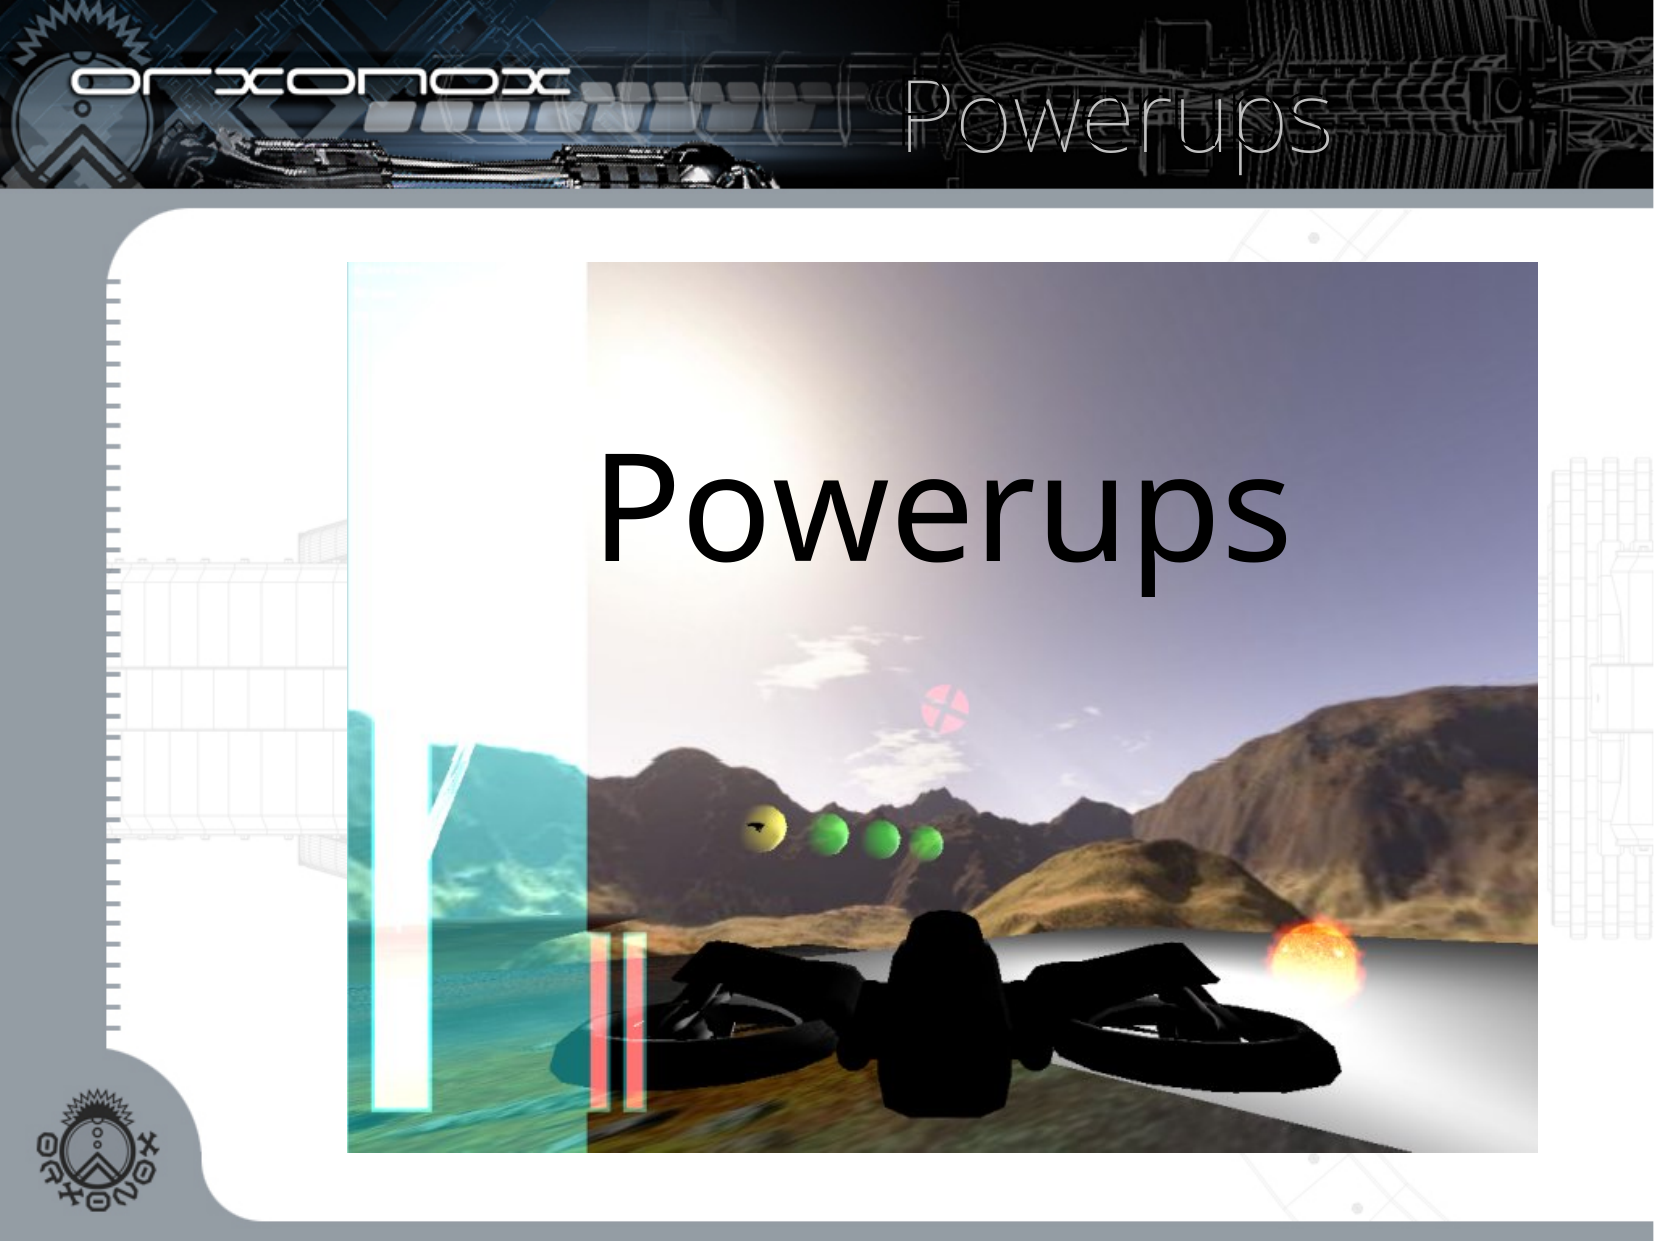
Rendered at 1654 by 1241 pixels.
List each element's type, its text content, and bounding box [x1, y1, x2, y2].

text_box Powerups [842, 32, 1517, 156]
picture [0, 0, 1654, 1241]
